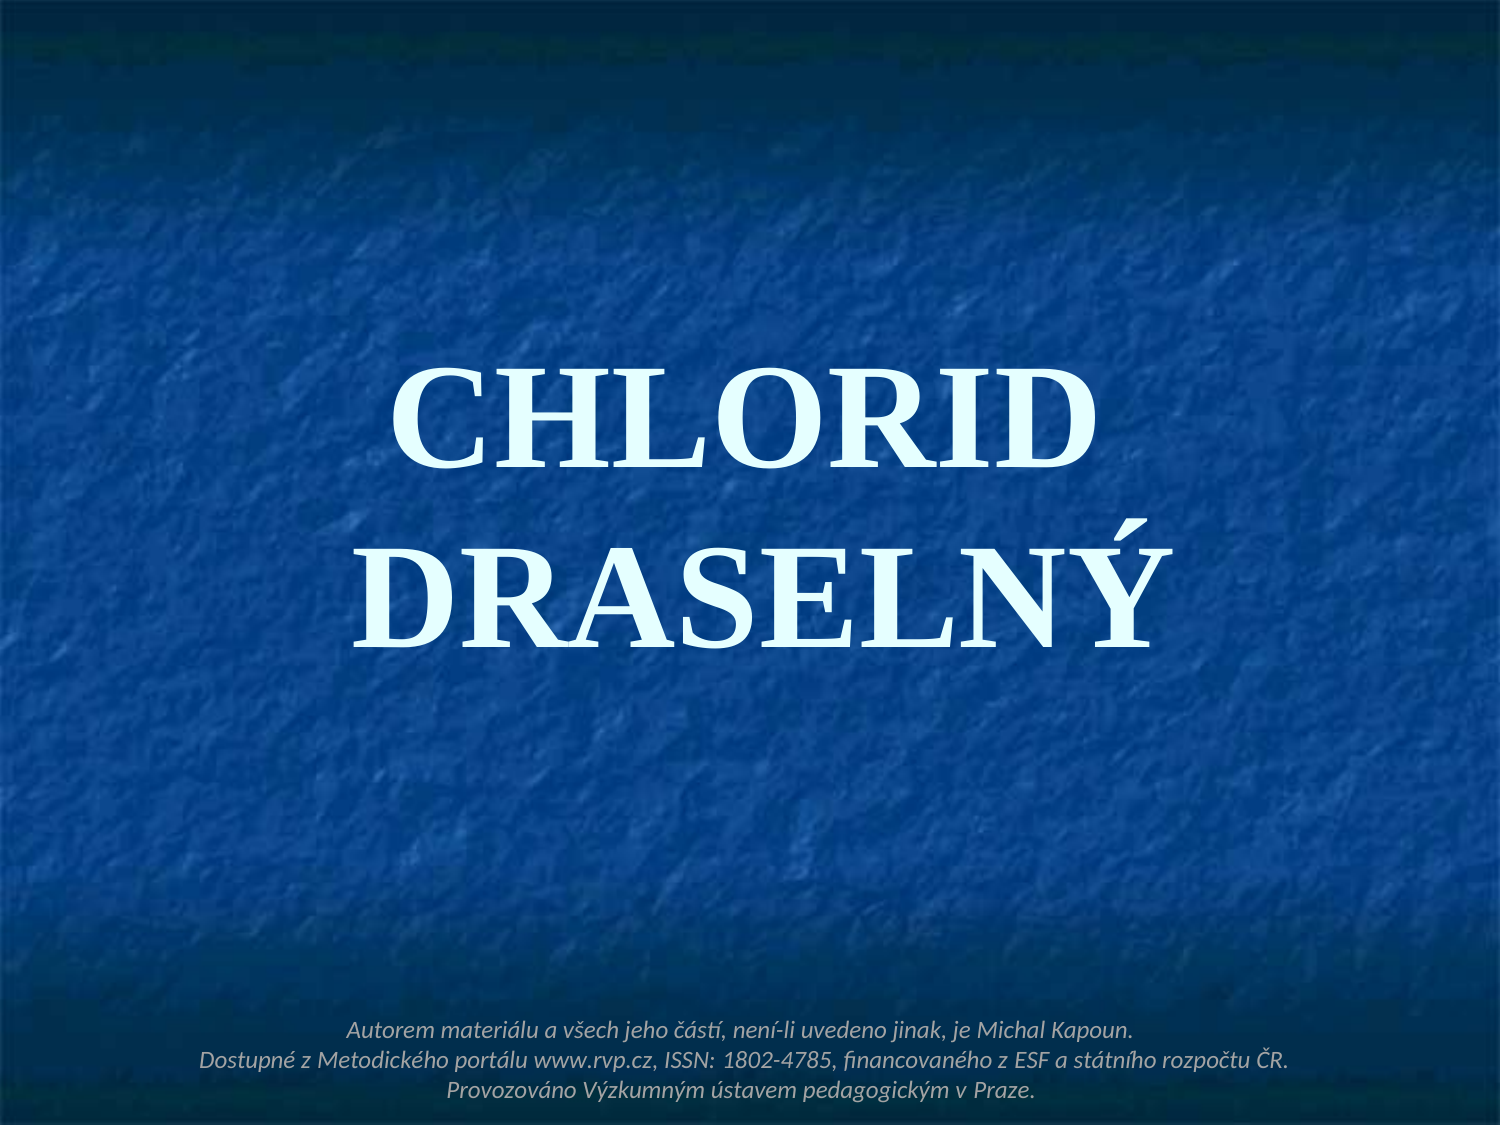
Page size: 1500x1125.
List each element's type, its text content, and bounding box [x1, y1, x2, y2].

title CHLORID DRASELNÝ [88, 310, 1439, 686]
text_box Autorem materiálu a všech jeho částí, není-li uvedeno jinak, je Michal Kapoun. Dostupné z Metodického portálu www.rvp.cz, ISSN: 1802-4785, financovaného z ESF a státního rozpočtu ČR. Provozováno Výzkumným ústavem pedagogickým v Praze. [147, 1011, 1341, 1106]
picture [0, 0, 1500, 1125]
